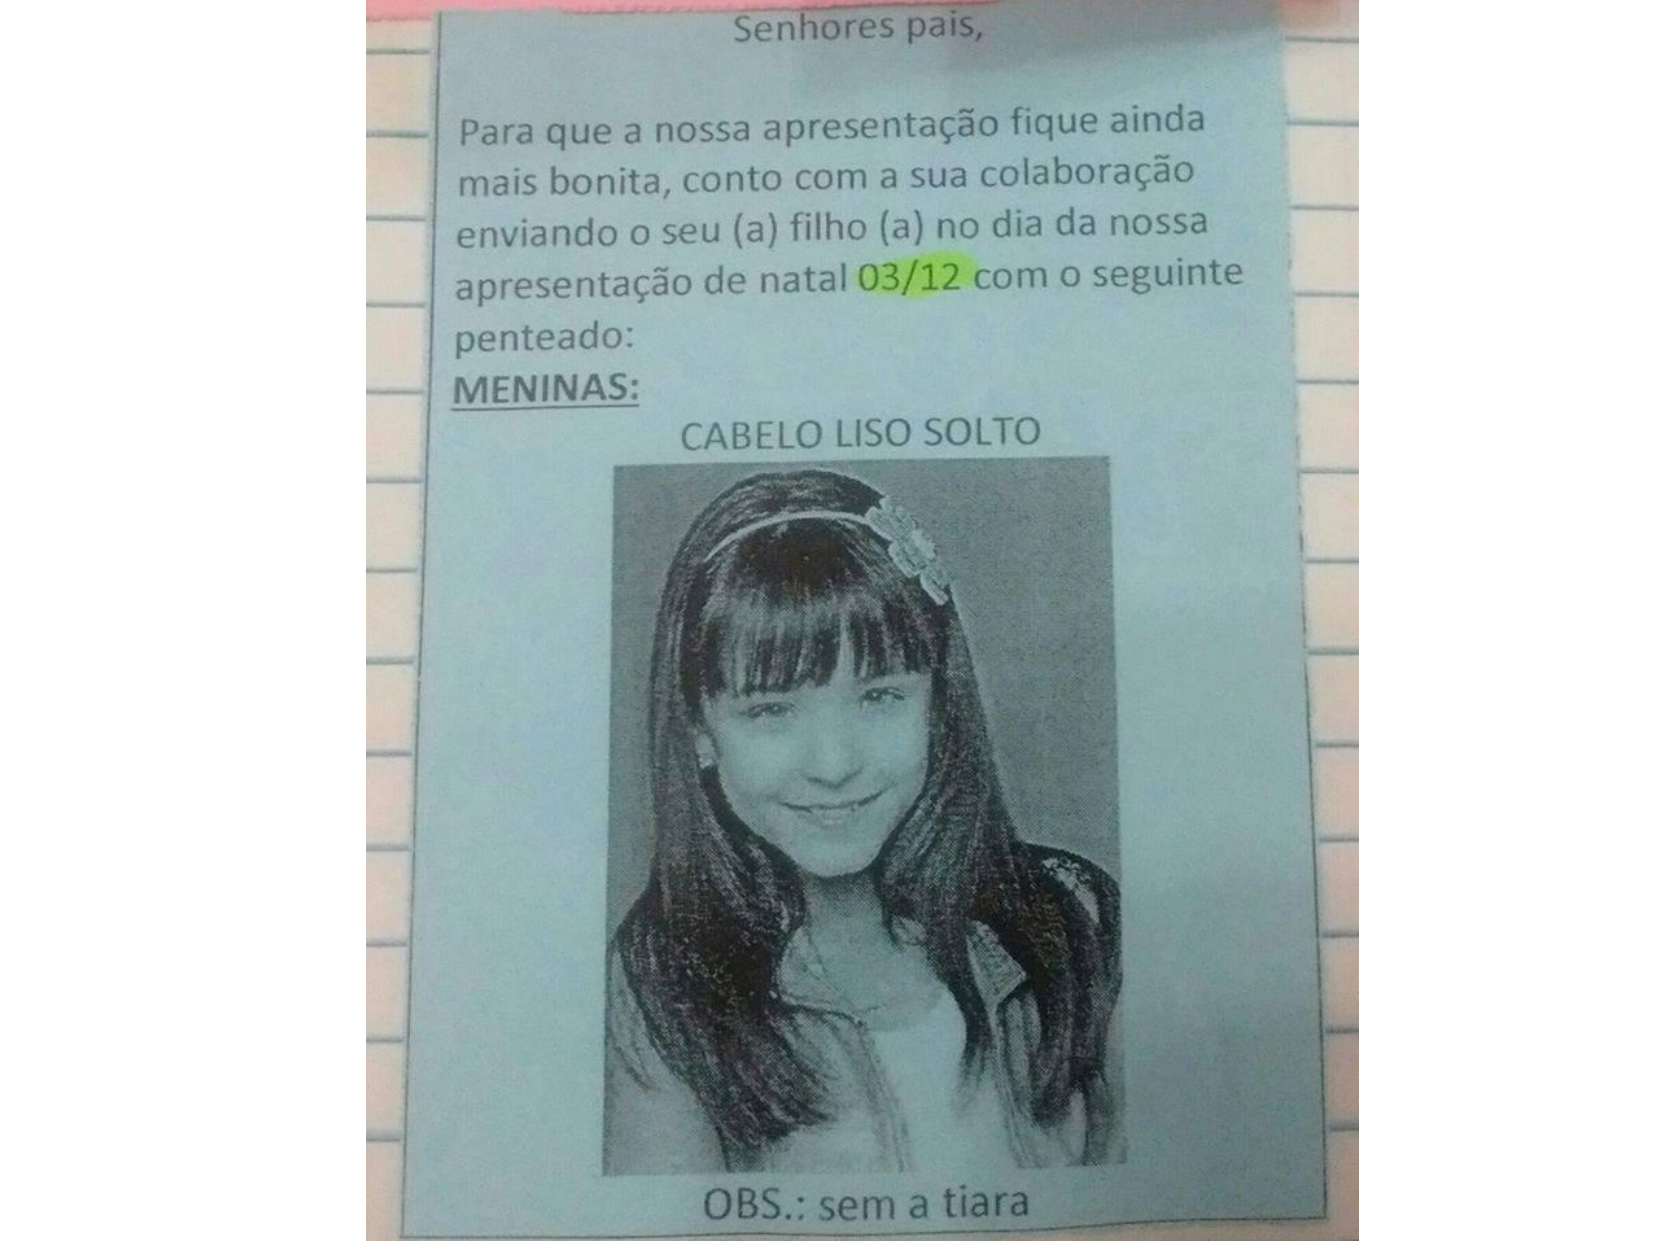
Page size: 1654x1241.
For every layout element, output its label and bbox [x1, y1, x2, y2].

picture [366, 0, 1359, 1241]
